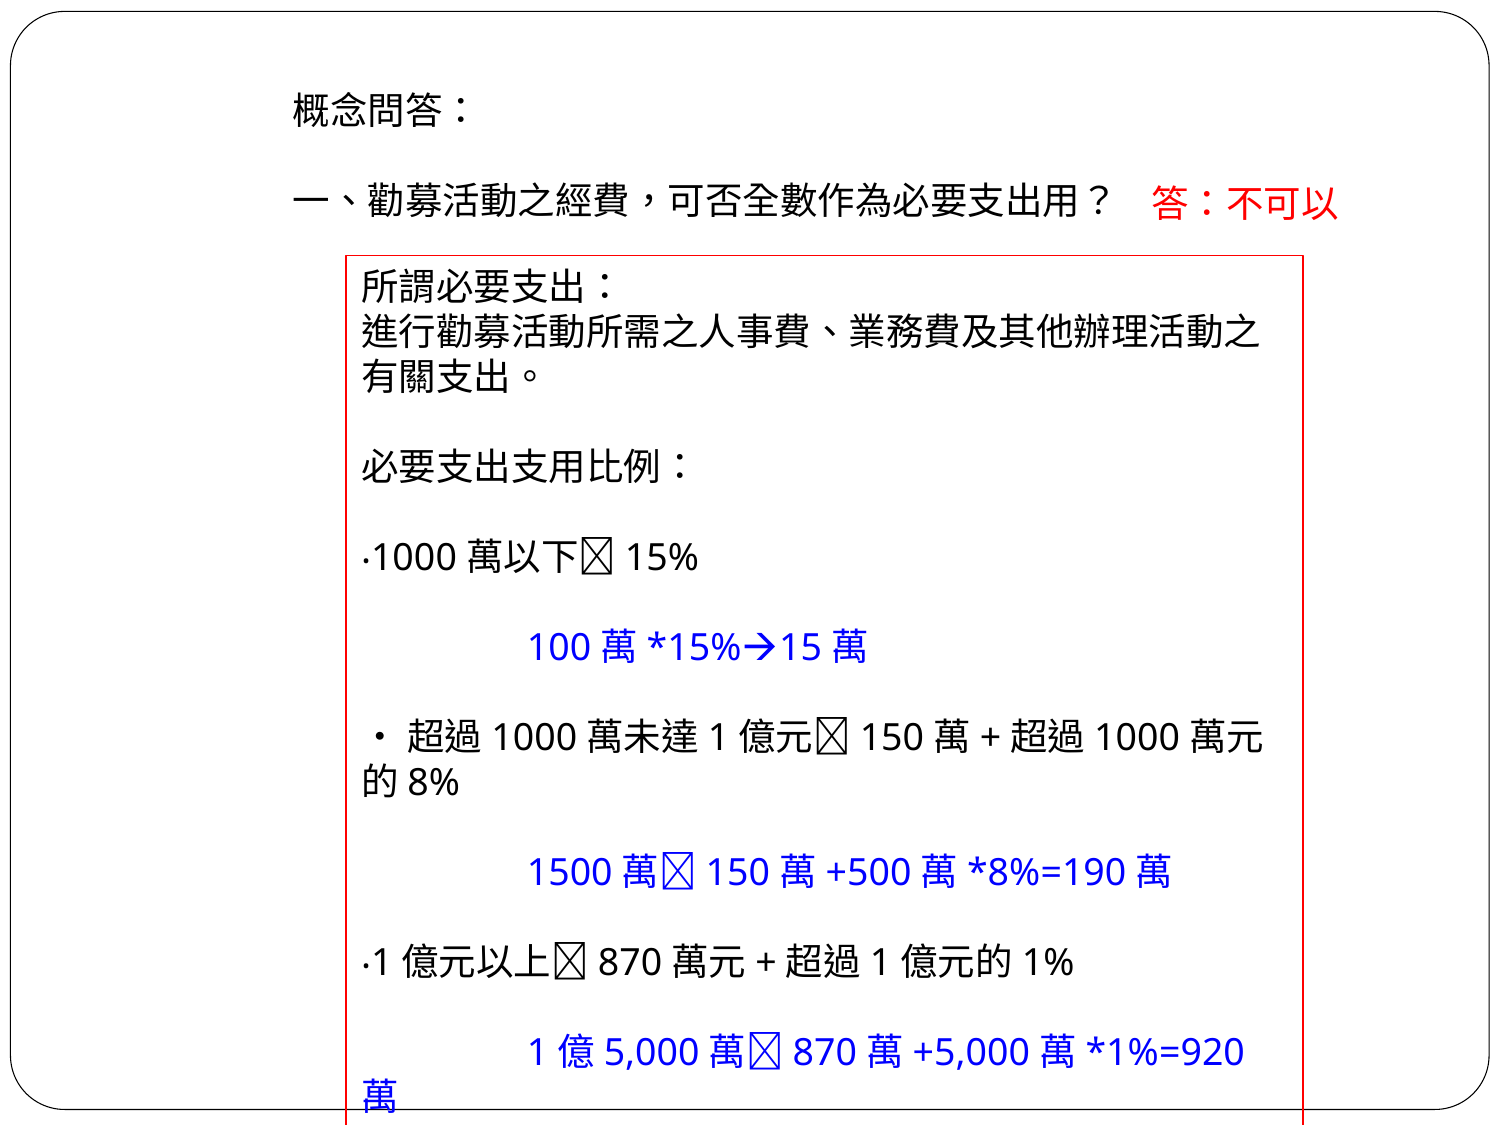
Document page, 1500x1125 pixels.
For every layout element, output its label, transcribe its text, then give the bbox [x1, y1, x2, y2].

text_box 所謂必要支出： 進行勸募活動所需之人事費、業務費及其他辦理活動之有關支出。 必要支出支用比例： ‧1000萬以下15% 100萬*15%15萬 ‧超過1000萬未達1億元150萬+超過1000萬元的8% 1500萬150萬+500萬*8%=190萬 ‧1億元以上870萬元+超過1億元的1% 1億5,000萬870萬+5,000萬*1%=920萬 [346, 255, 1303, 1043]
text_box 答：不可以 [1136, 172, 1356, 233]
text_box 概念問答： 一、勸募活動之經費，可否全數作為必要支出用？ [277, 79, 1141, 231]
